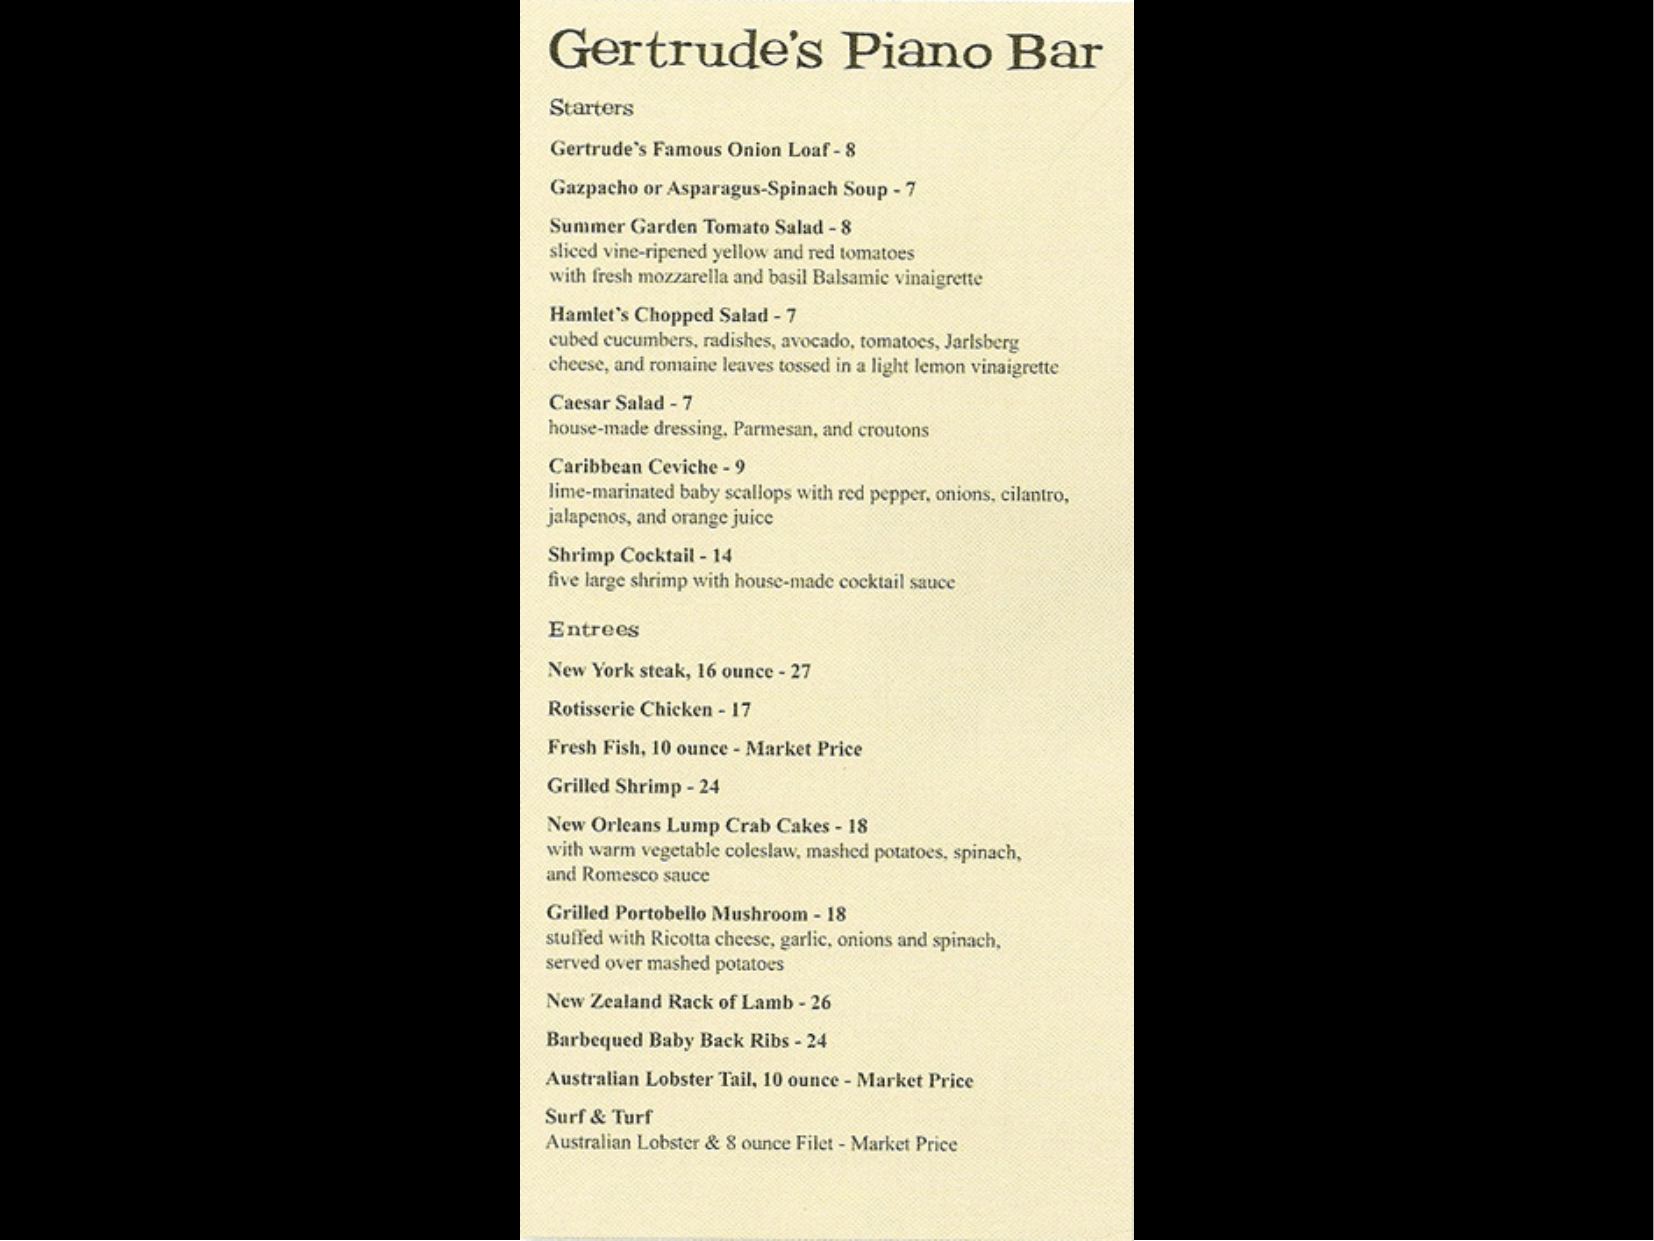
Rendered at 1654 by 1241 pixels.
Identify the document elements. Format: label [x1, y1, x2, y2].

picture [520, 0, 1134, 1241]
